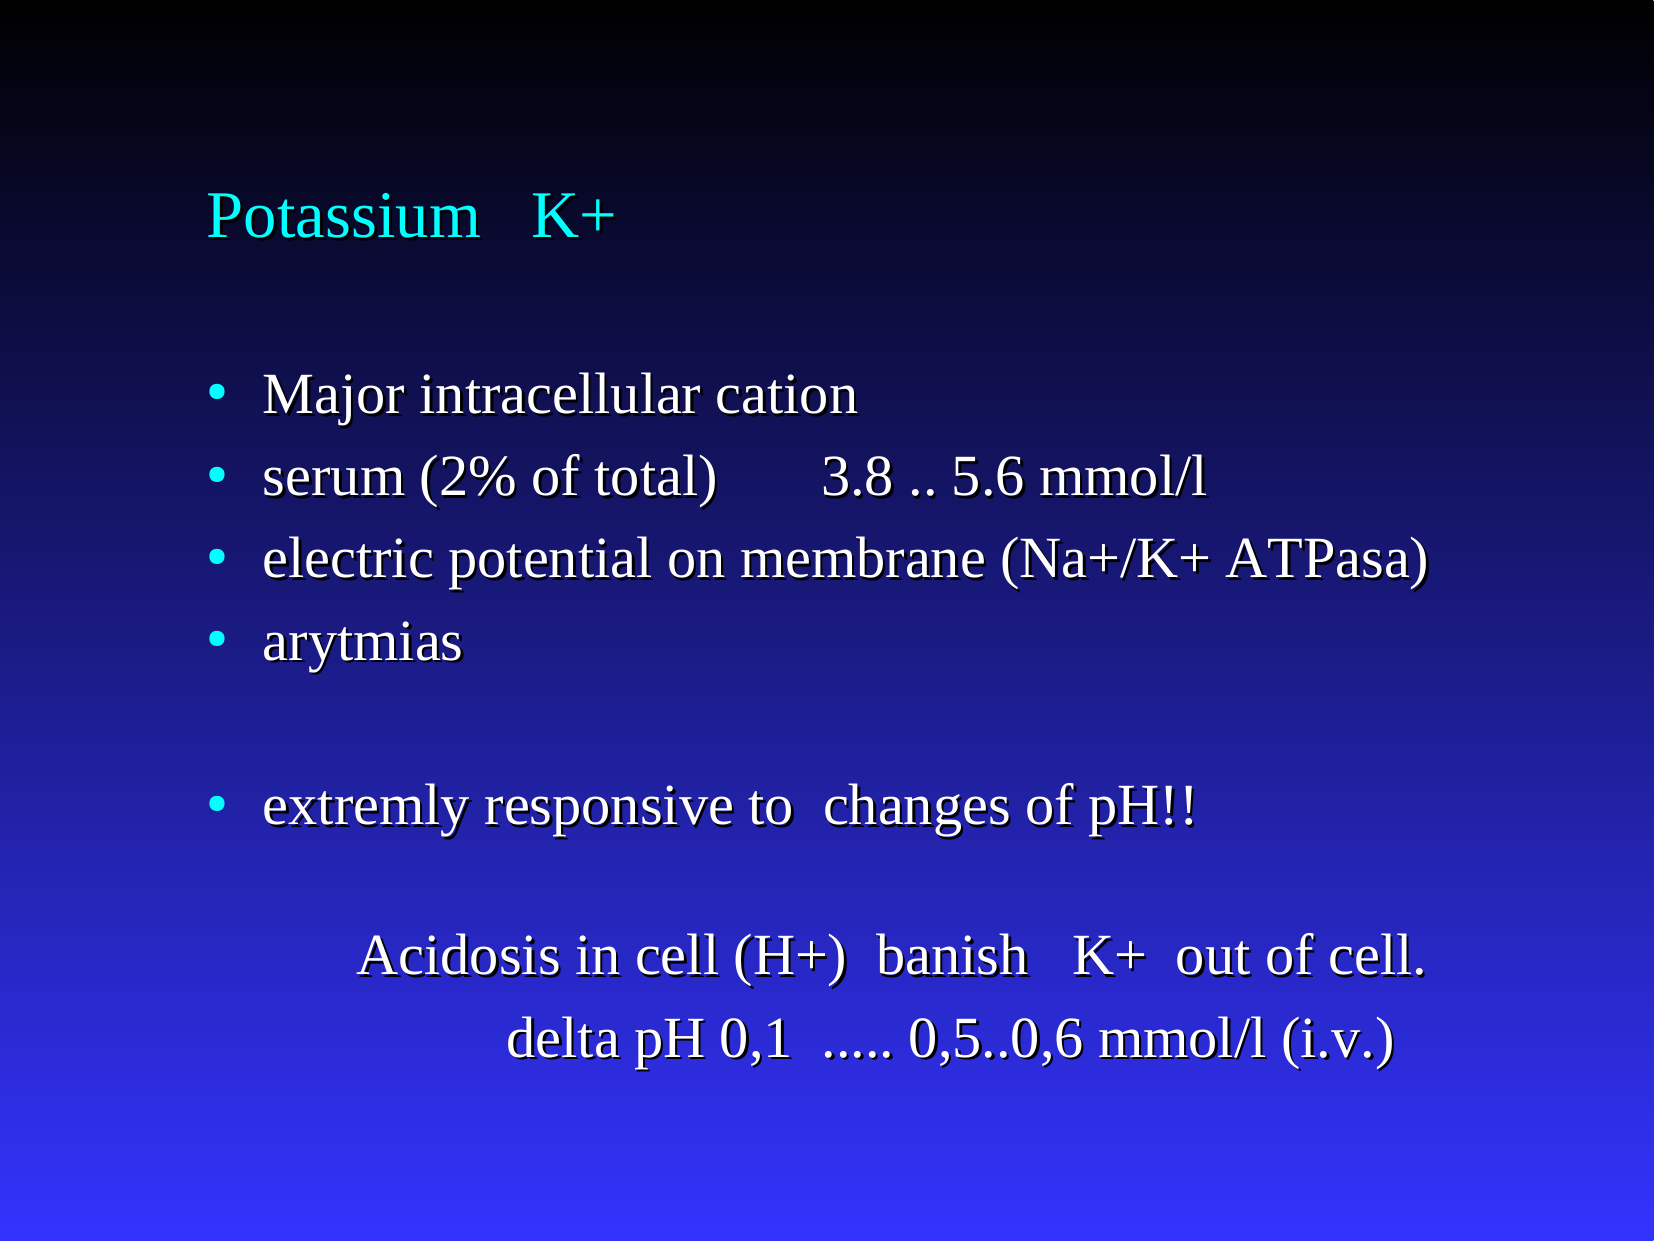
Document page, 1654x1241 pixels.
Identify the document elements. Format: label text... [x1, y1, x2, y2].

title Potassium K+ [206, 110, 1613, 317]
list Major intracellular cation serum (2% of total) 3.8 .. 5.6 mmol/l electric potential on membrane (Na+/K+ ATPasa) arytmias extremly responsive to changes of pH!! Acidosis in cell (H+) banish K+ out of cell. delta pH 0,1 ..... 0,5..0,6 mmol/l (i.v.) [206, 358, 1613, 1103]
